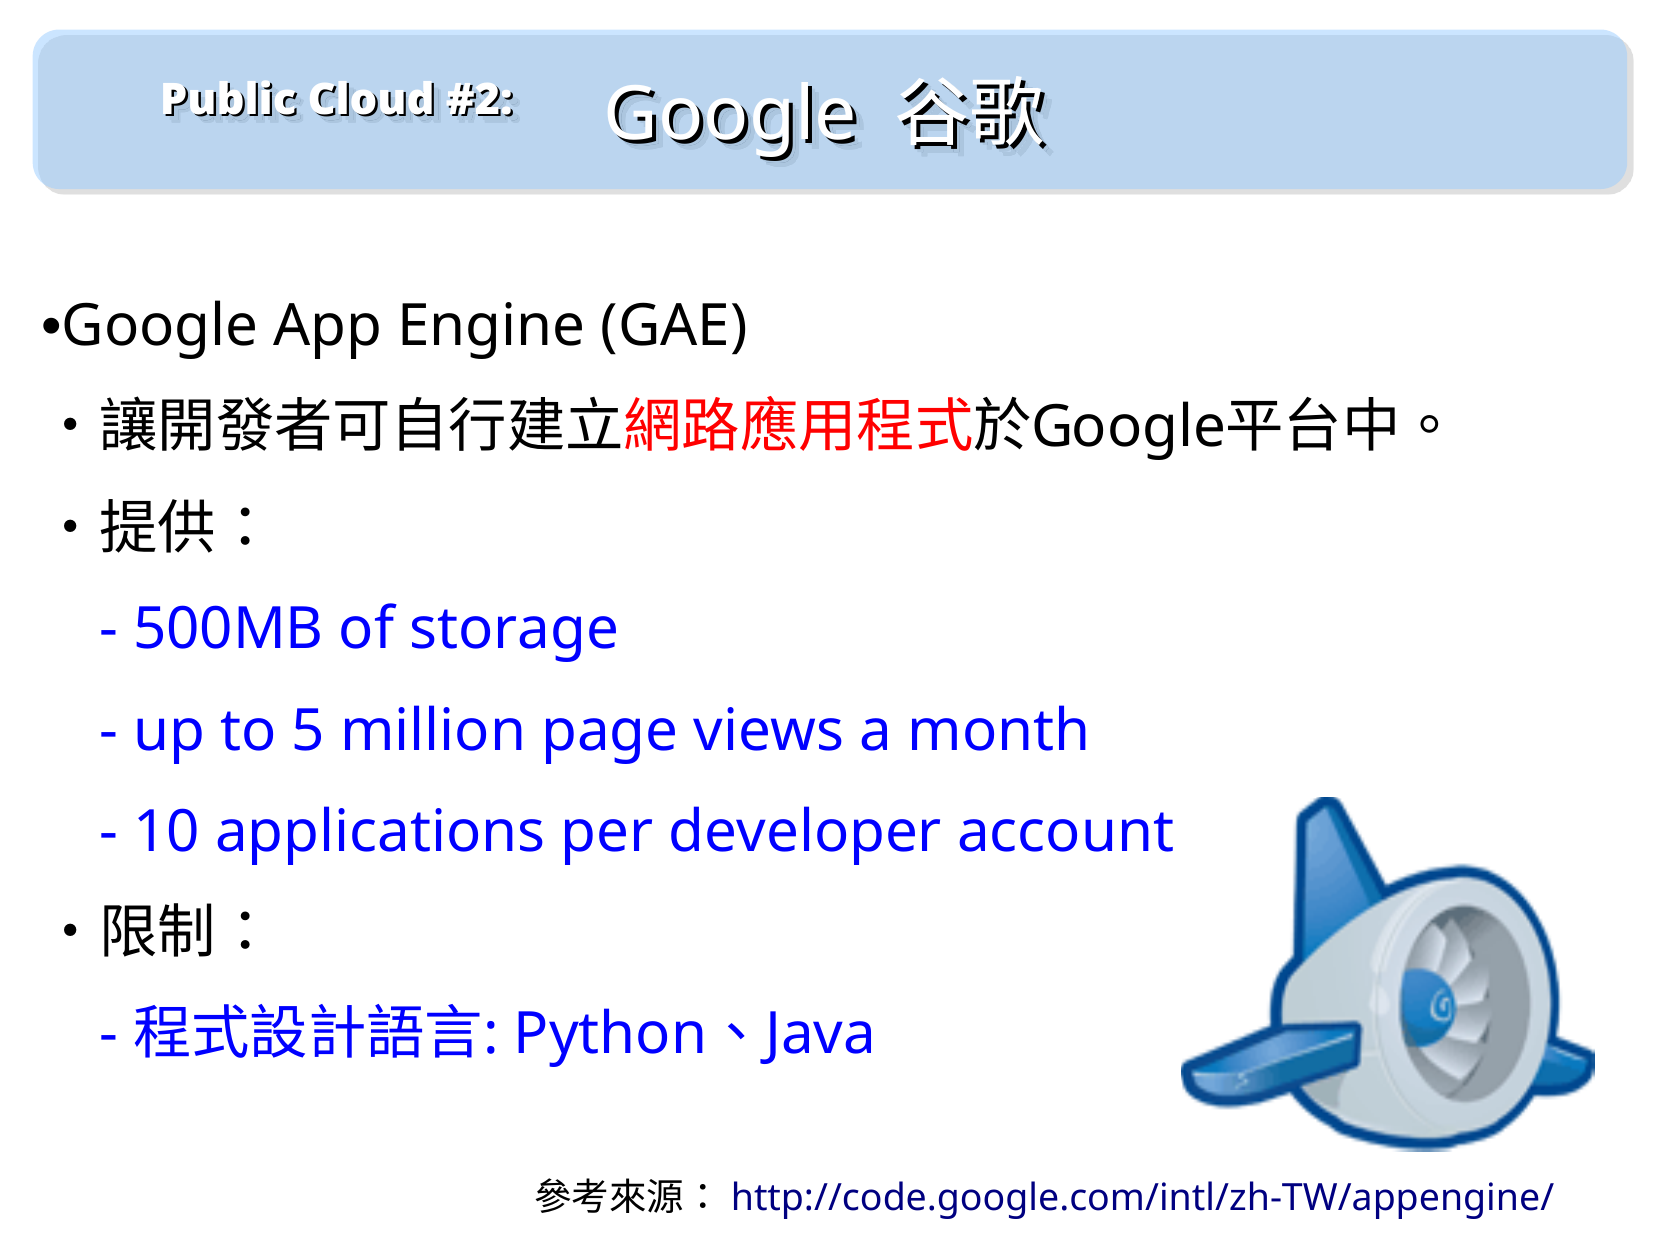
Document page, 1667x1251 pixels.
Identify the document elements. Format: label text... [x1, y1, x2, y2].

list •Google App Engine (GAE) •讓開發者可自行建立網路應用程式於Google平台中。 •提供： - 500MB of storage - up to 5 million page views a month - 10 applications per developer account •限制： - 程式設計語言: Python、Java [41, 283, 1607, 1105]
text_box Public Cloud #2: Google 谷歌 [32, 29, 1628, 190]
picture [1181, 797, 1595, 1152]
text_box 參考來源：http://code.google.com/intl/zh-TW/appengine/ [519, 1165, 1654, 1241]
